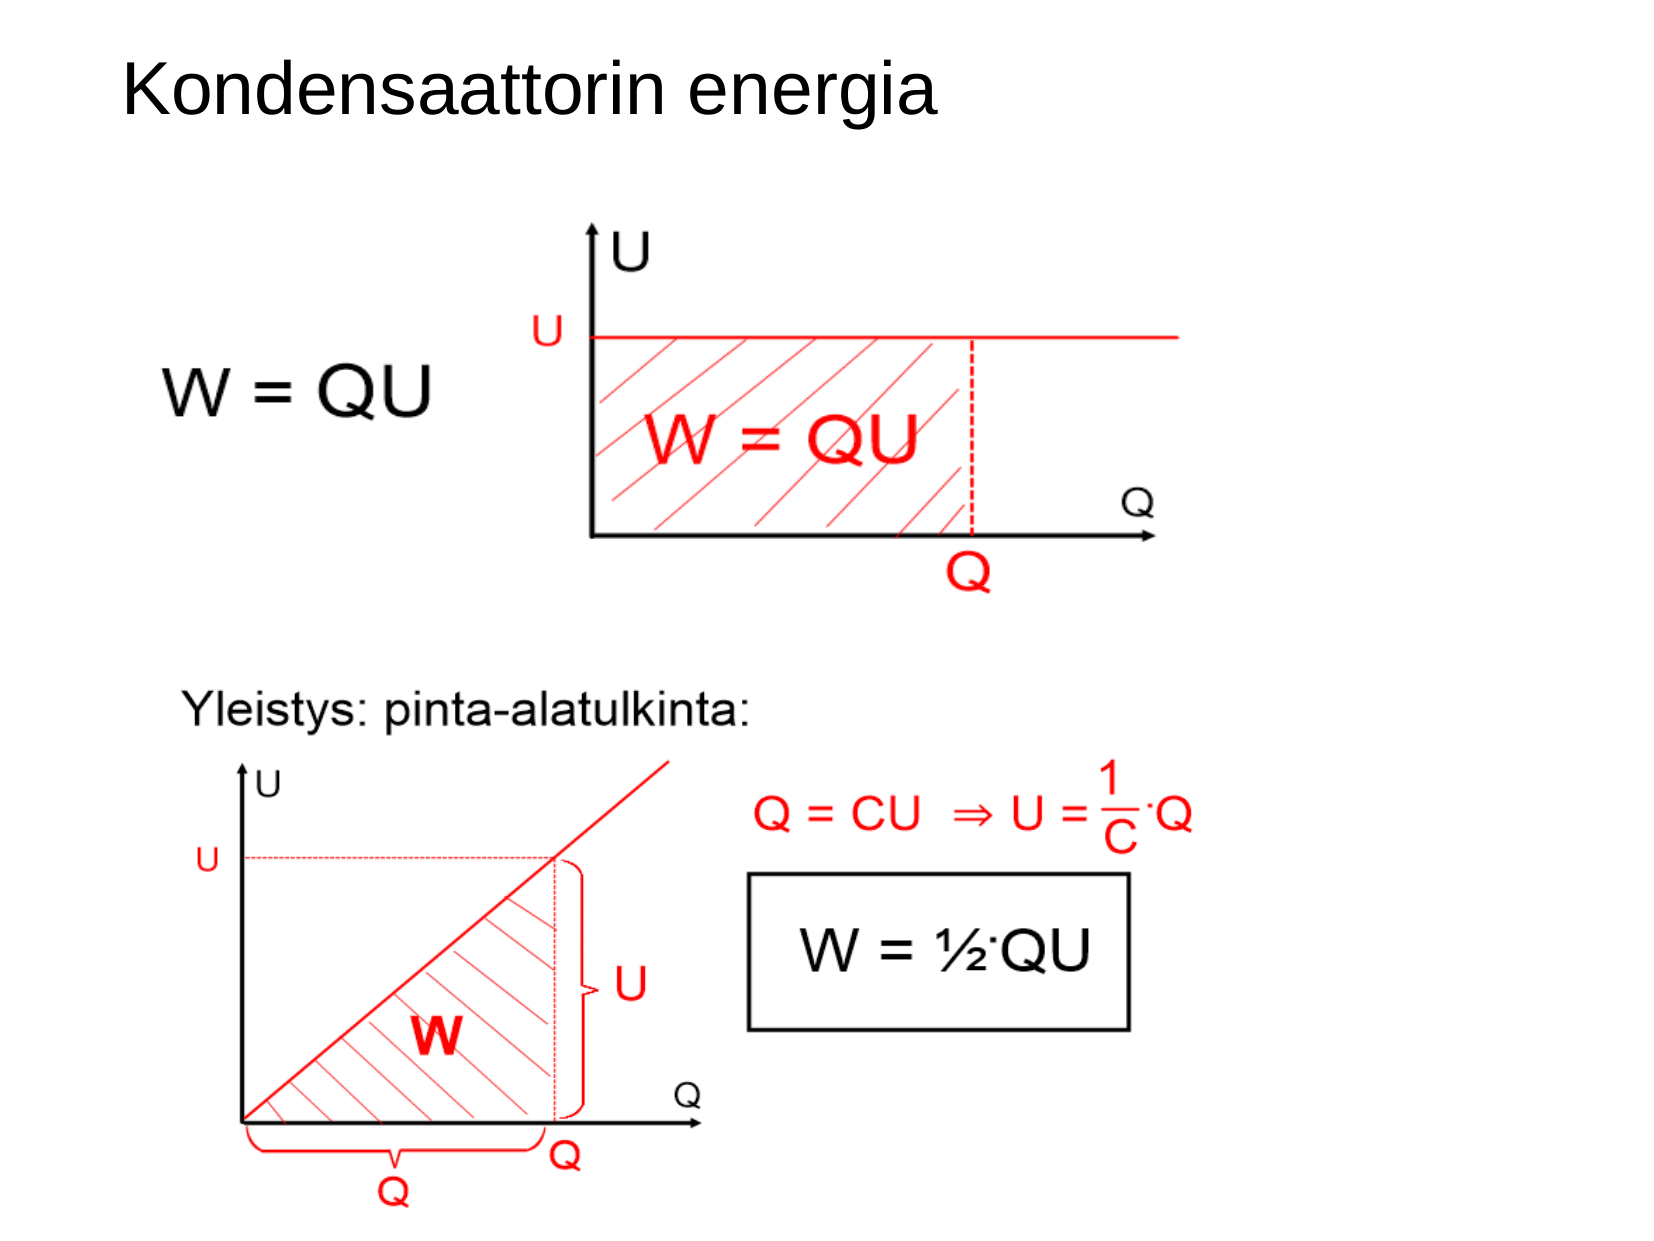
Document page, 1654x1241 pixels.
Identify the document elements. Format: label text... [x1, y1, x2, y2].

text_box Kondensaattorin energia [106, 35, 1299, 303]
picture [143, 639, 1252, 1229]
picture [114, 165, 1241, 634]
